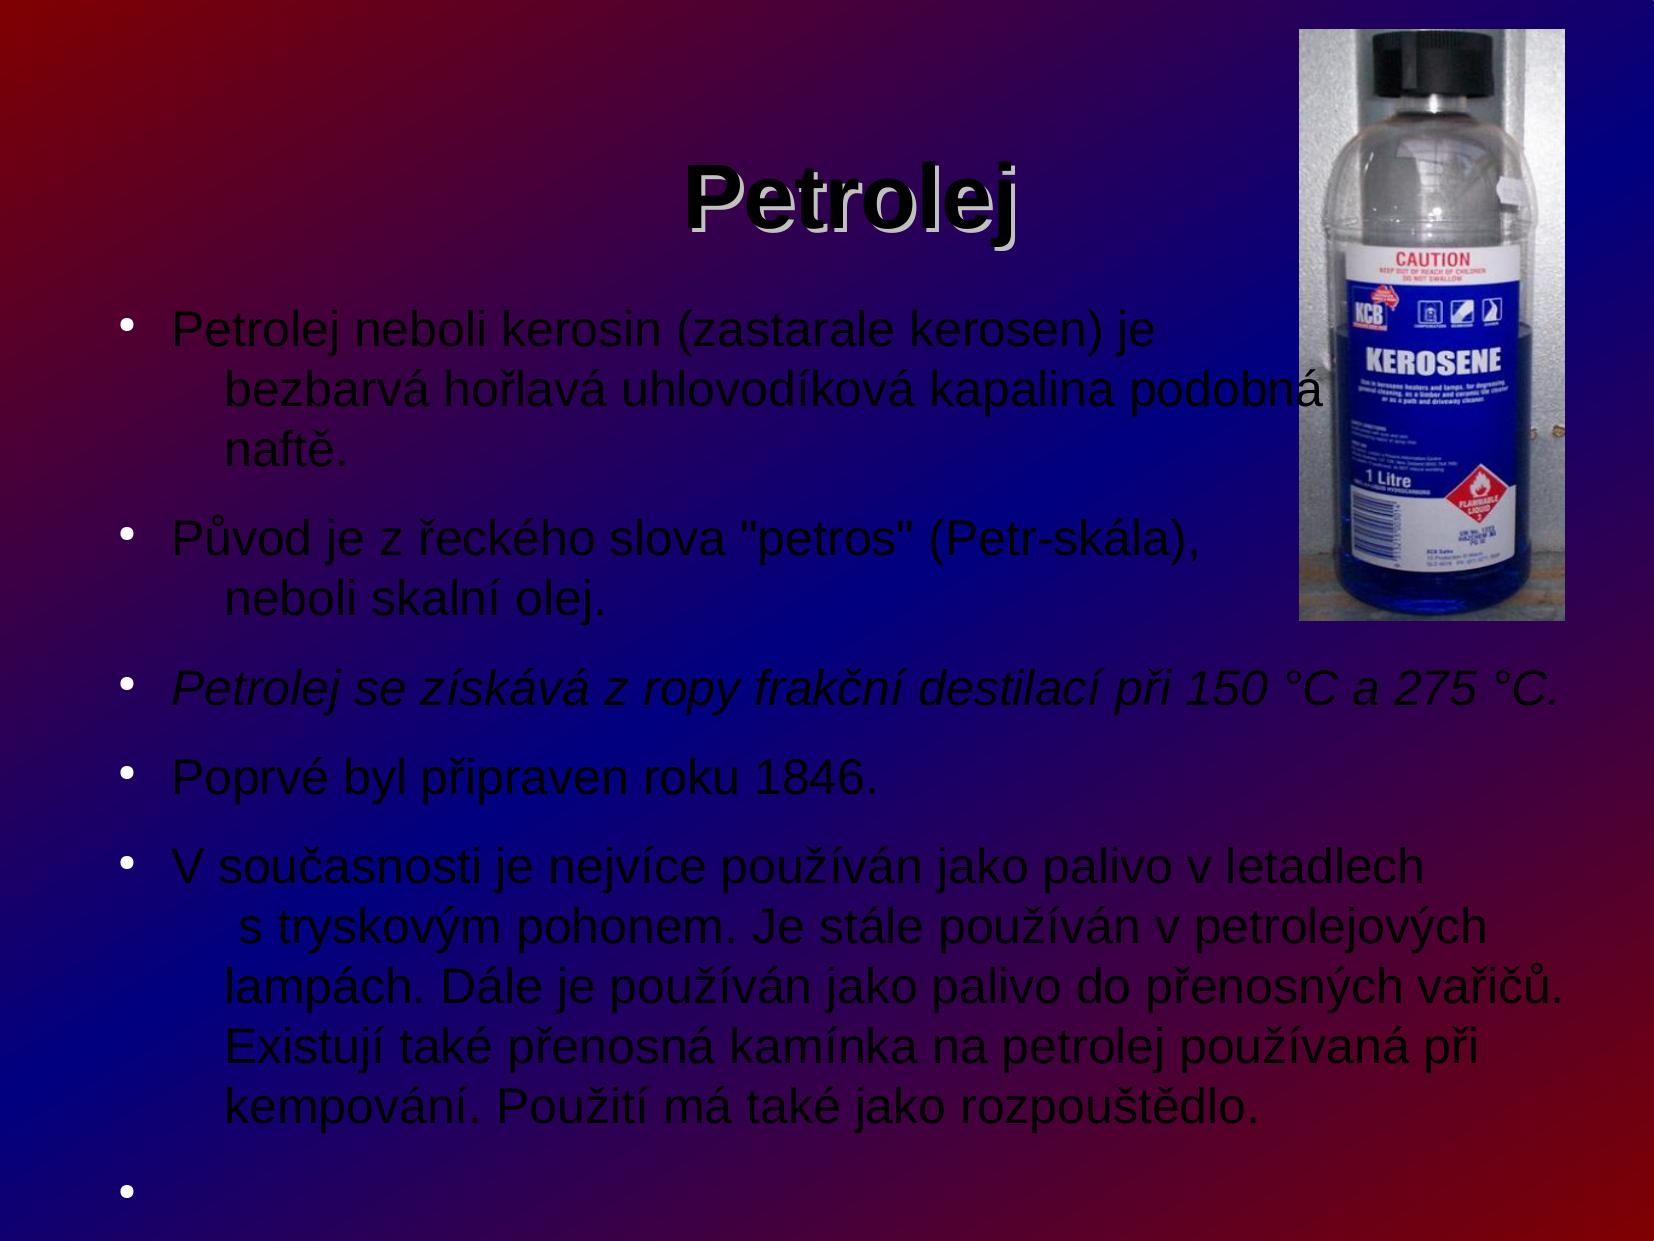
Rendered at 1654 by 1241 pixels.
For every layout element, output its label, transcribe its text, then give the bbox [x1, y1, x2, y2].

title Petrolej [106, 88, 1595, 296]
list Petrolej neboli kerosin (zastarale kerosen) je bezbarvá hořlavá uhlovodíková kapalina podobná naftě. Původ je z řeckého slova "petros" (Petr-skála), neboli skalní olej. Petrolej se získává z ropy frakční destilací při 150 °C a 275 °C. Poprvé byl připraven roku 1846. V současnosti je nejvíce používán jako palivo v letadlech s tryskovým pohonem. Je stále používán v petrolejových lampách. Dále je používán jako palivo do přenosných vařičů. Existují také přenosná kamínka na petrolej používaná při kempování. Použití má také jako rozpouštědlo. [82, 206, 1571, 1164]
picture [1299, 29, 1565, 88]
